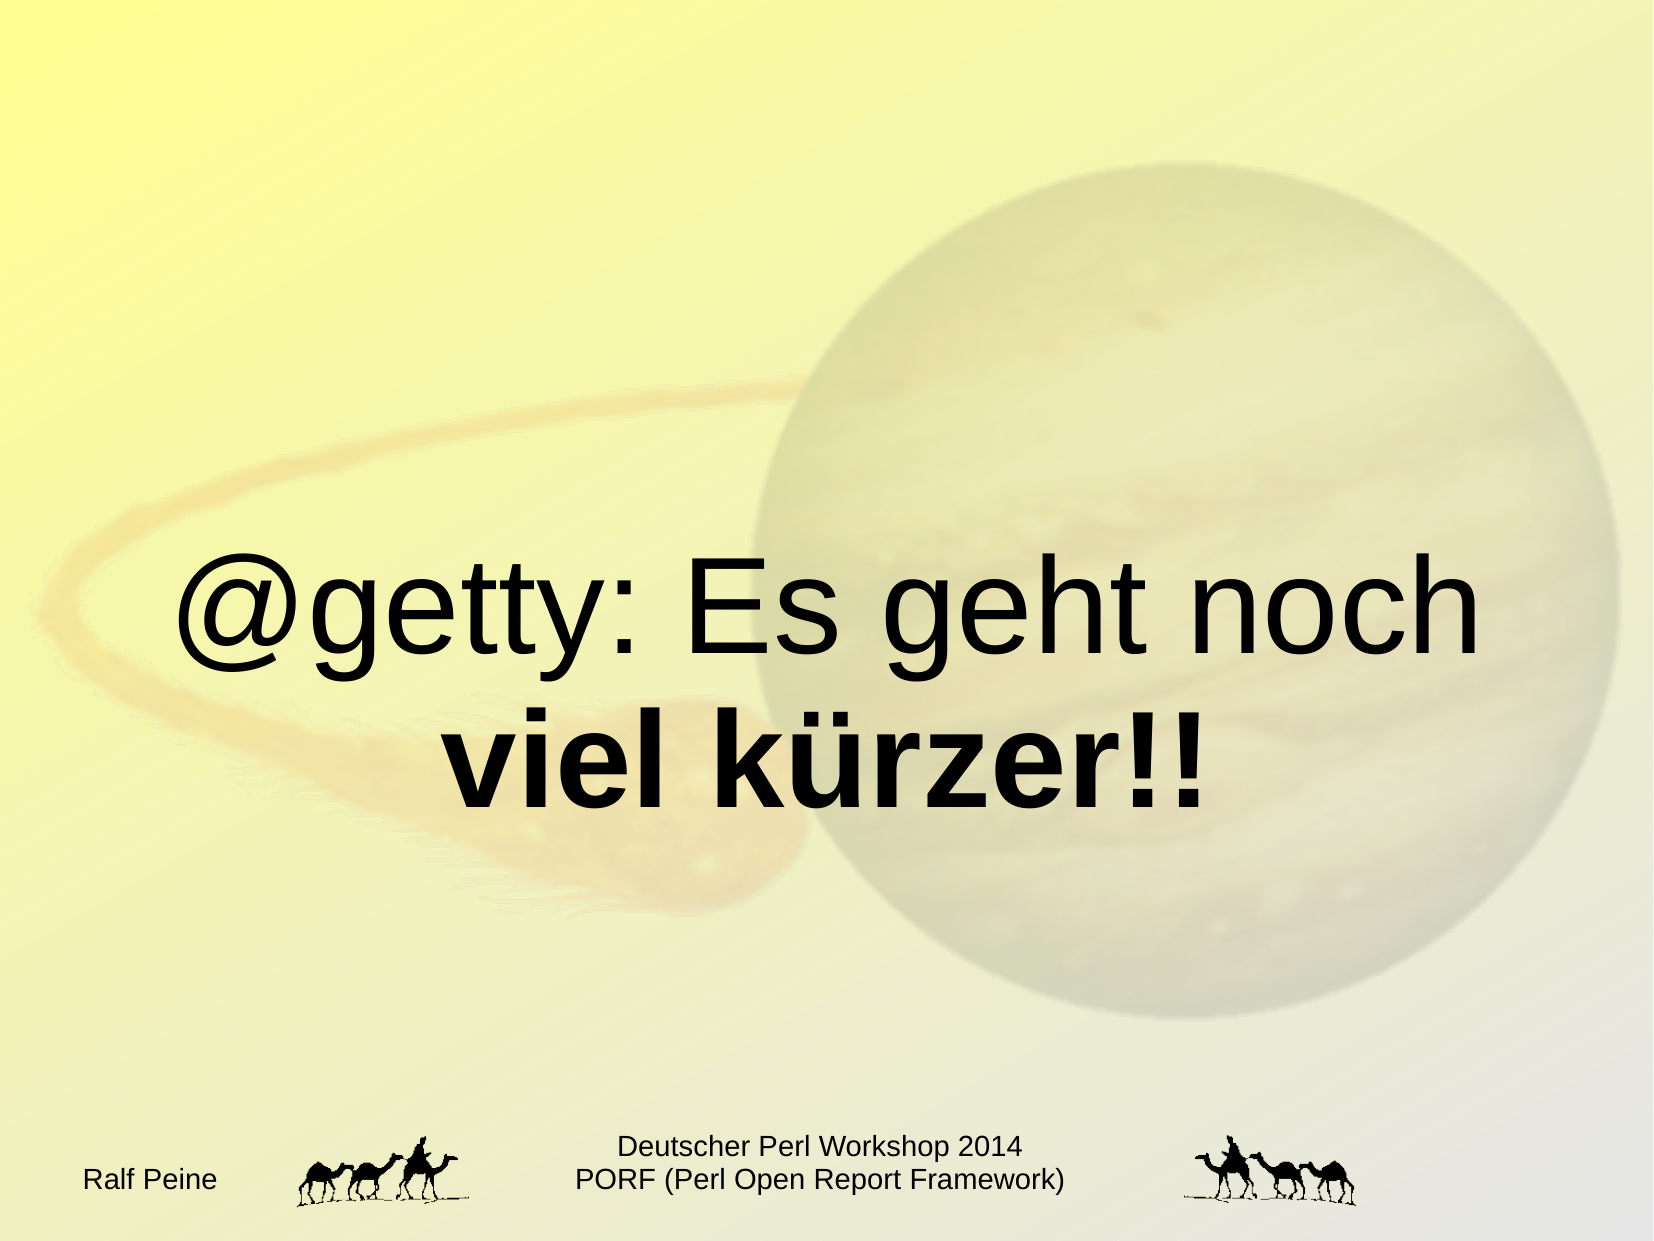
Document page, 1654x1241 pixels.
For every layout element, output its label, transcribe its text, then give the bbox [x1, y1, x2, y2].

list @getty: Es geht noch viel kürzer!! [99, 529, 1555, 838]
picture [3, 138, 1654, 1054]
picture [291, 1134, 469, 1214]
picture [1184, 1133, 1362, 1213]
